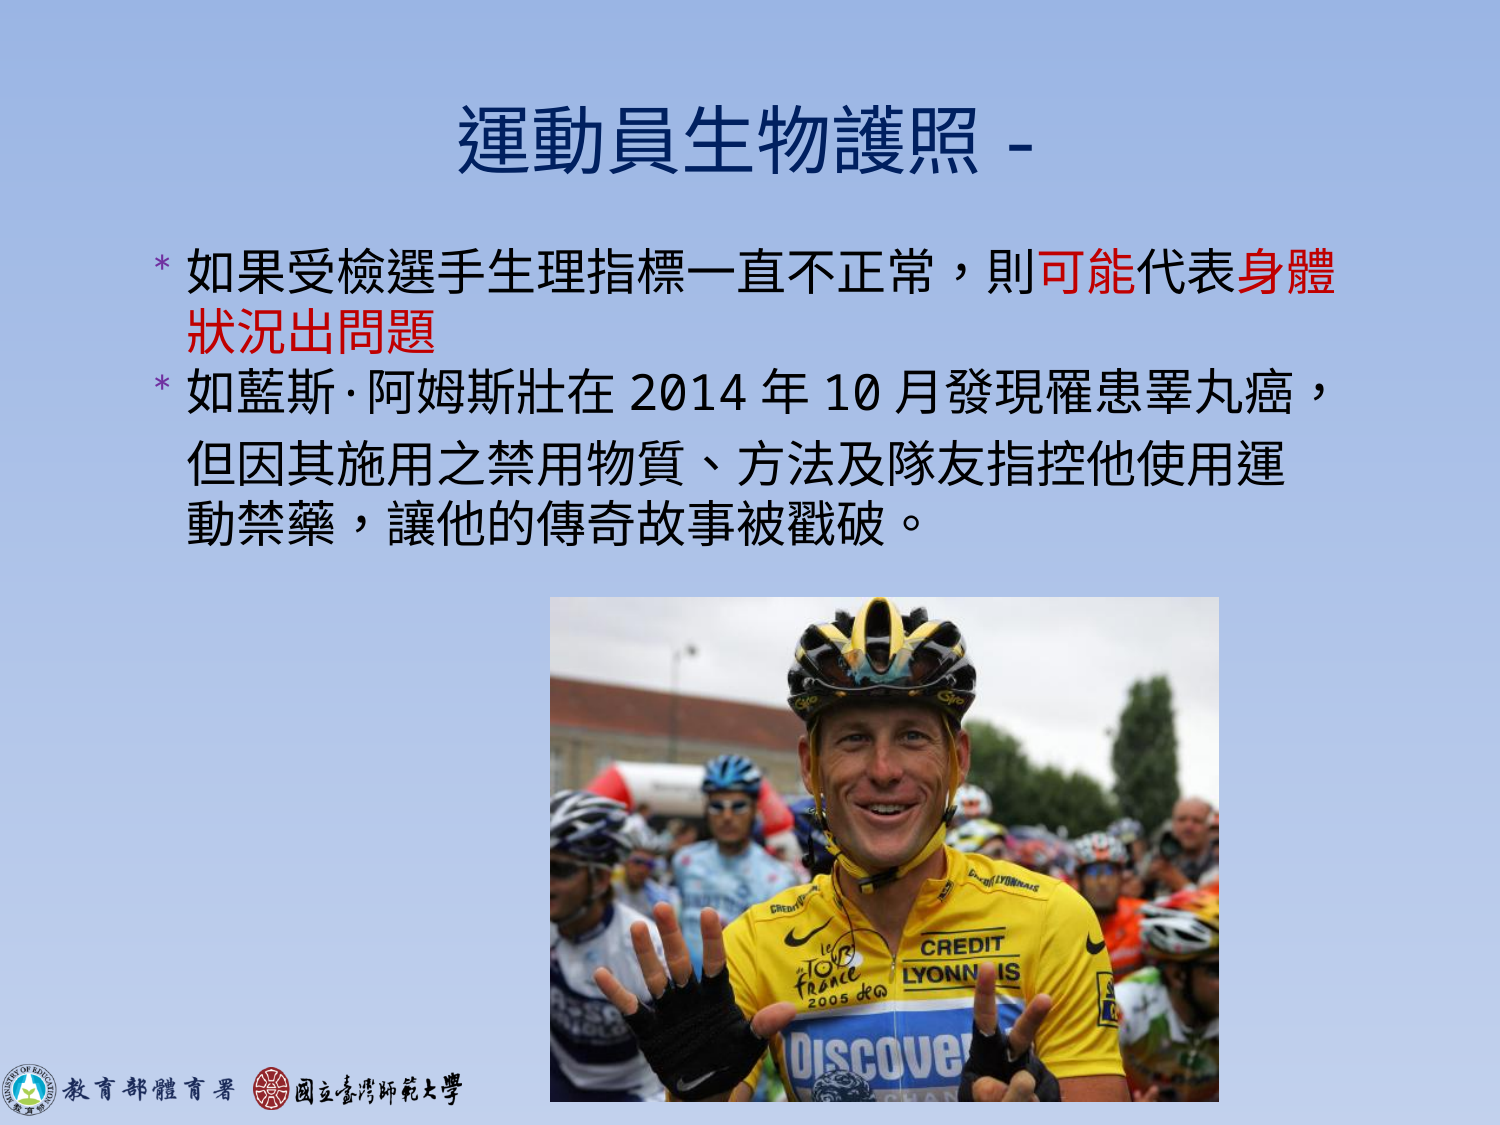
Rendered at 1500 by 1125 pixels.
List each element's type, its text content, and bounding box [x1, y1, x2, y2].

title 運動員生物護照- [75, 45, 1426, 233]
text_box *如果受檢選手生理指標一直不正常，則可能代表身體 狀況出問題 *如藍斯·阿姆斯壯在2014年10月發現罹患睪丸癌， 但因其施用之禁用物質、方法及隊友指控他使用運 動禁藥，讓他的傳奇故事被戳破。 [135, 233, 1365, 560]
picture [550, 597, 1219, 1102]
